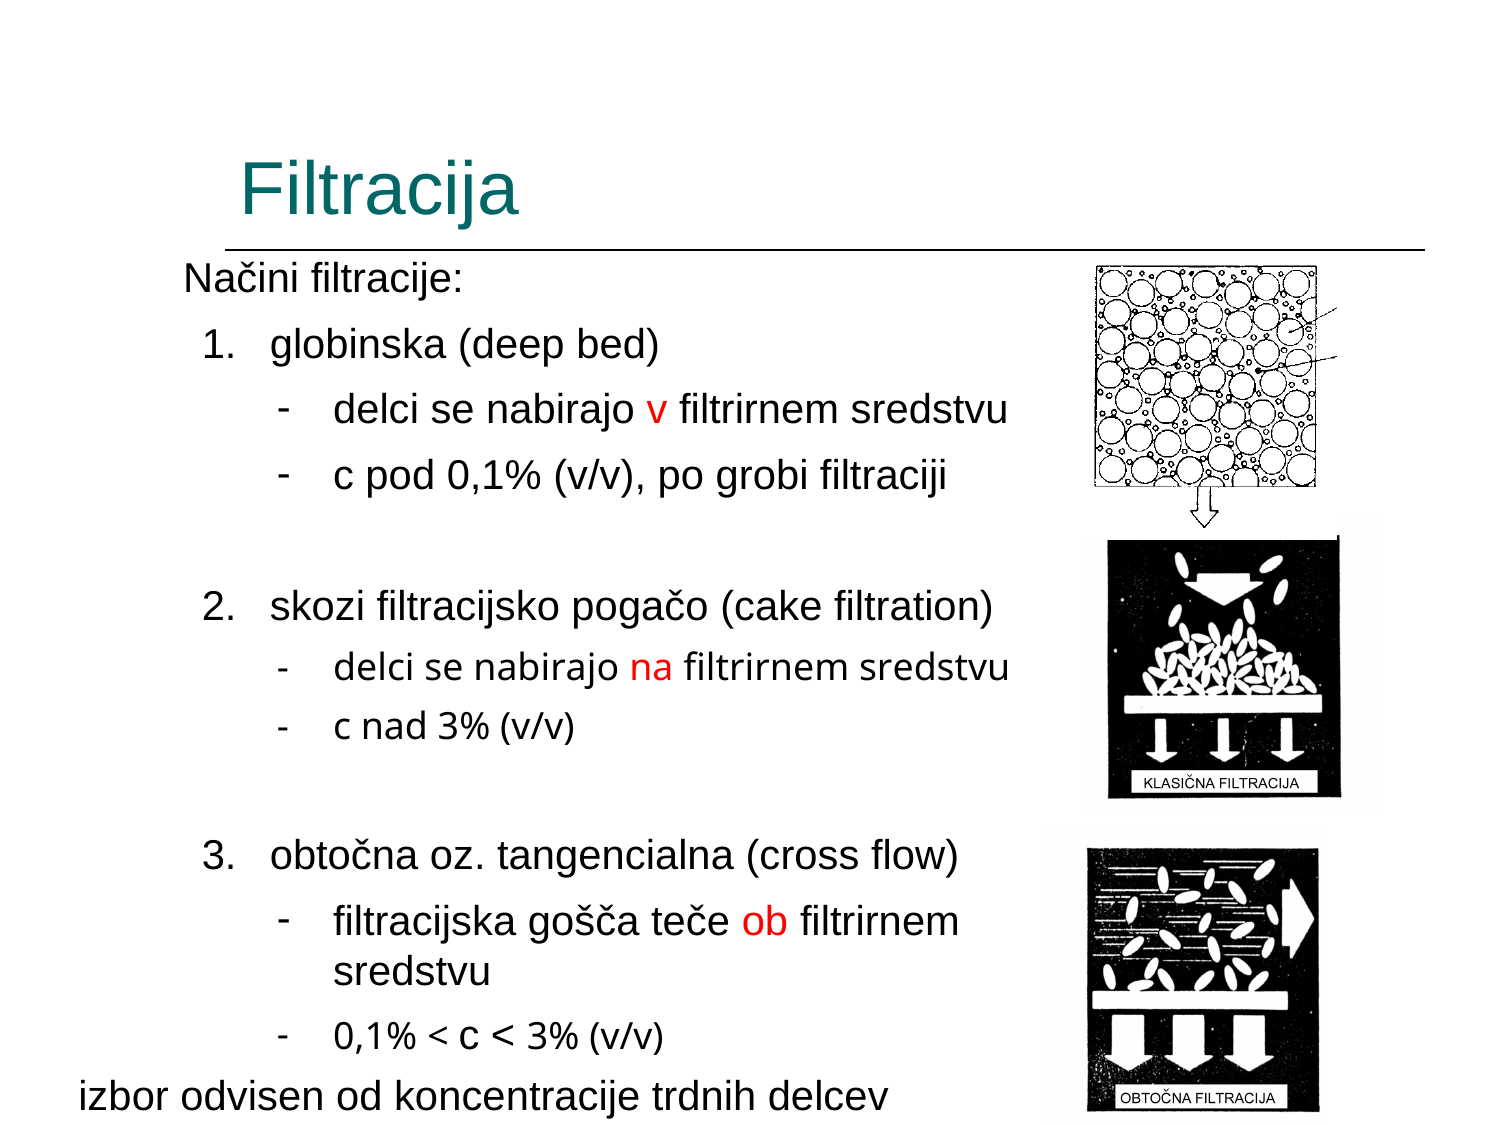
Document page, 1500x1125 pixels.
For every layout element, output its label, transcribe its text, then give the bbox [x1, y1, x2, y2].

picture [1045, 828, 1324, 1125]
picture [1069, 255, 1380, 813]
text_box Načini filtracije: globinska (deep bed) delci se nabirajo v filtrirnem sredstvu c pod 0,1% (v/v), po grobi filtraciji skozi filtracijsko pogačo (cake filtration) delci se nabirajo na filtrirnem sredstvu c nad 3% (v/v) obtočna oz. tangencialna (cross flow) filtracijska gošča teče ob filtrirnem sredstvu 0,1% < c < 3% (v/v) [112, 243, 1081, 1066]
text_box izbor odvisen od koncentracije trdnih delcev [63, 1060, 905, 1125]
title Filtracija [224, 49, 1425, 237]
